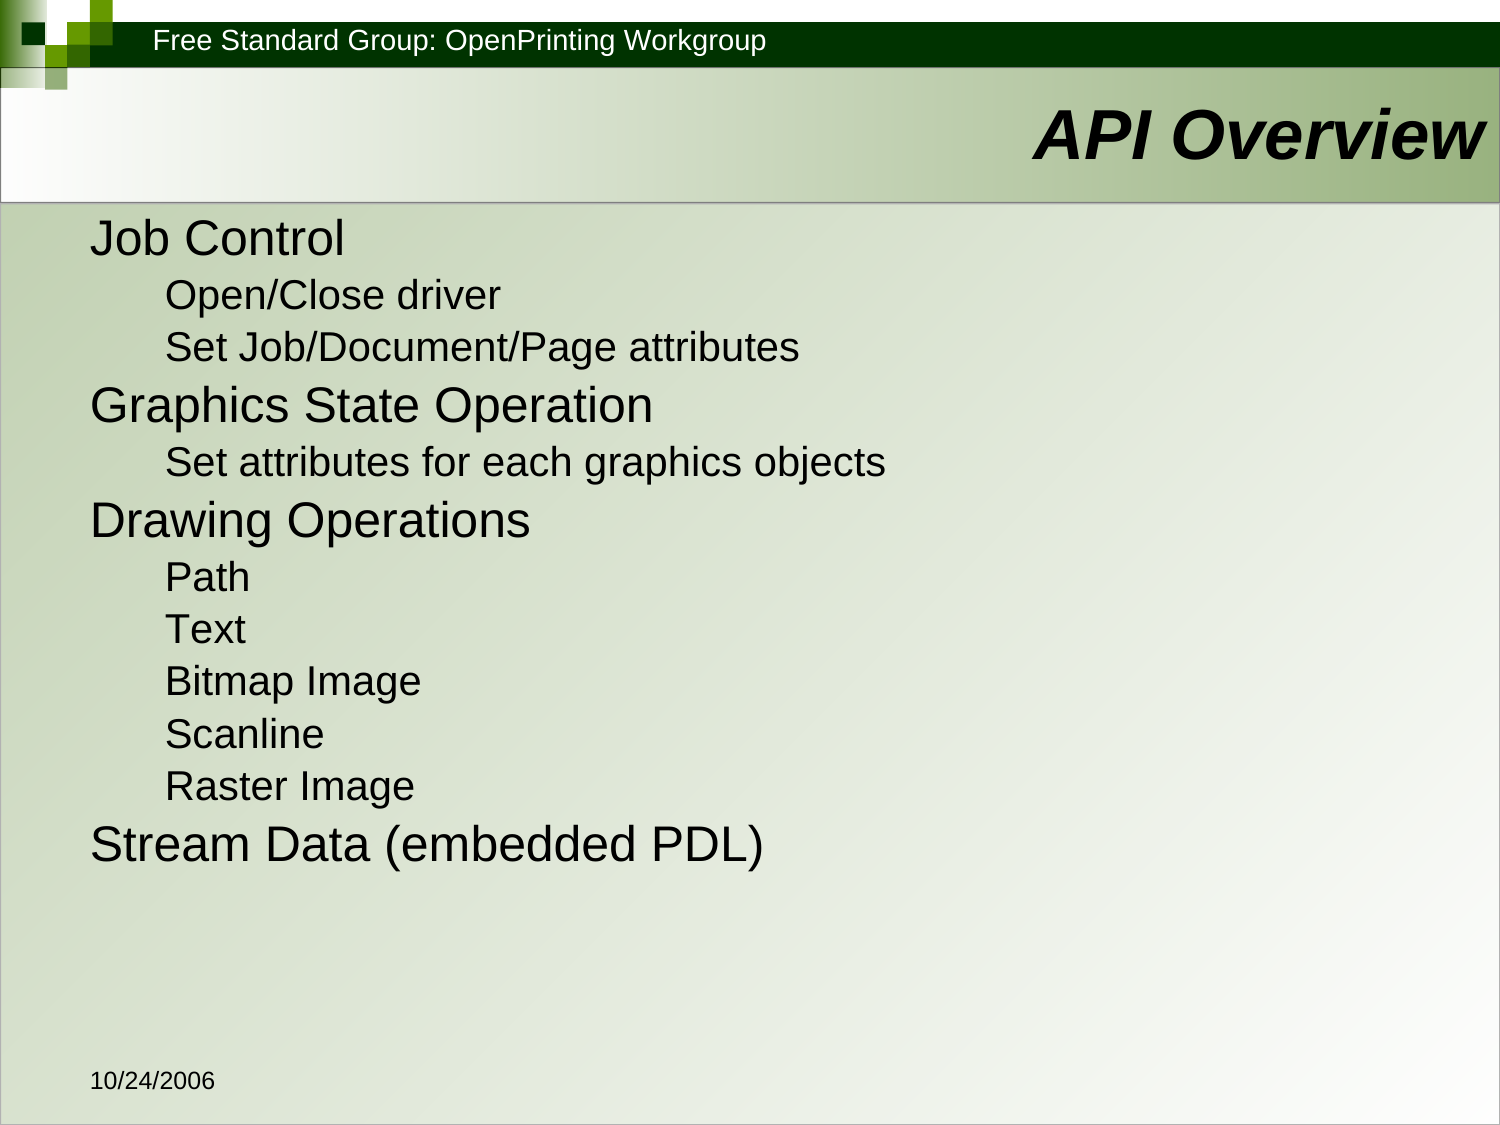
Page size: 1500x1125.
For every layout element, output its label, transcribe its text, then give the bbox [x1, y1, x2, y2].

list Job Control Open/Close driver Set Job/Document/Page attributes Graphics State Operation Set attributes for each graphics objects Drawing Operations Path Text Bitmap Image Scanline Raster Image Stream Data (embedded PDL) [75, 207, 1426, 1024]
title API Overview [0, 67, 1500, 203]
